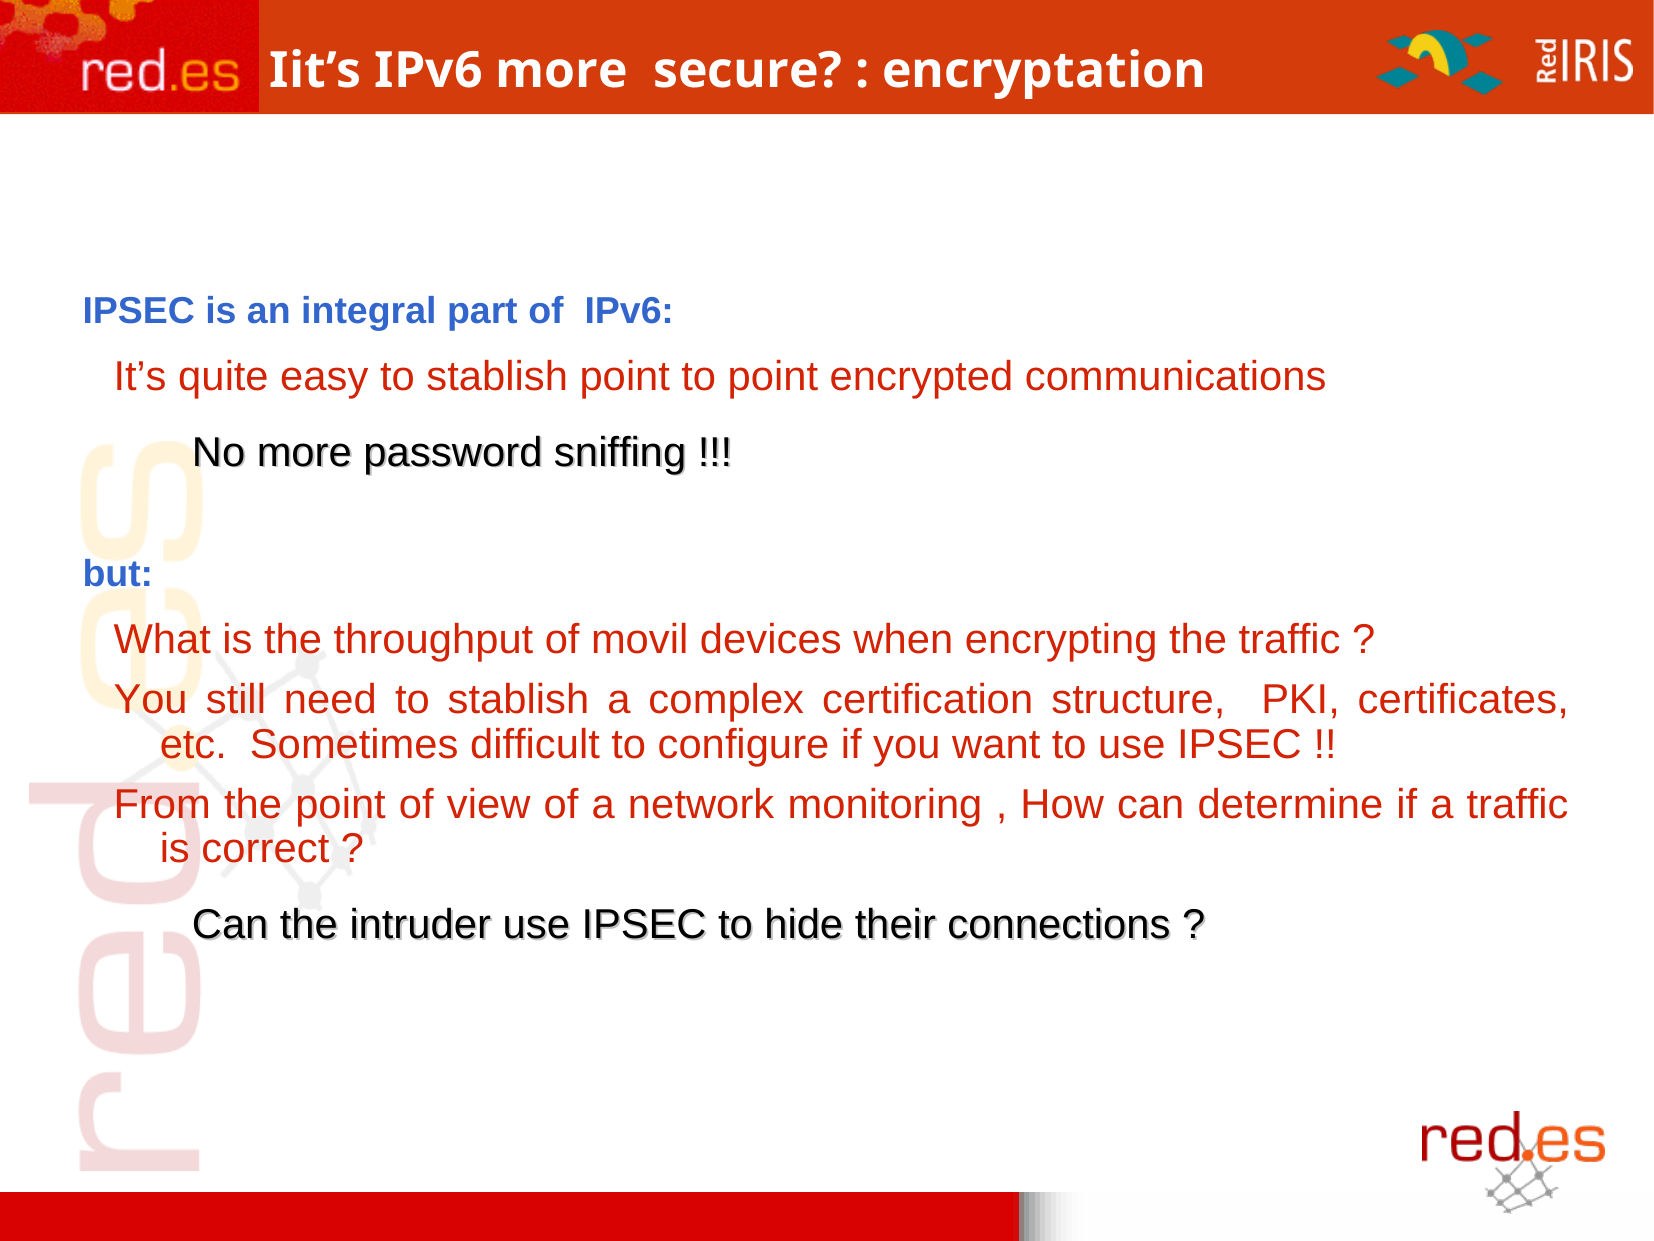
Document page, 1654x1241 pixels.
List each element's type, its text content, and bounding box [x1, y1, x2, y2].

picture [0, 1111, 1654, 1241]
picture [1556, 30, 1633, 95]
picture [0, 0, 259, 112]
list IPSEC is an integral part of IPv6: It’s quite easy to stablish point to point encrypted communications No more password sniffing !!! but: What is the throughput of movil devices when encrypting the traffic ? You still need to stablish a complex certification structure, PKI, certificates, etc. Sometimes difficult to configure if you want to use IPSEC !! From the point of view of a network monitoring , How can determine if a traffic is correct ? Can the intruder use IPSEC to hide their connections ? [82, 289, 1570, 1107]
picture [29, 441, 380, 1171]
title Iit’s IPv6 more secure? : encryptation [269, 0, 1556, 139]
